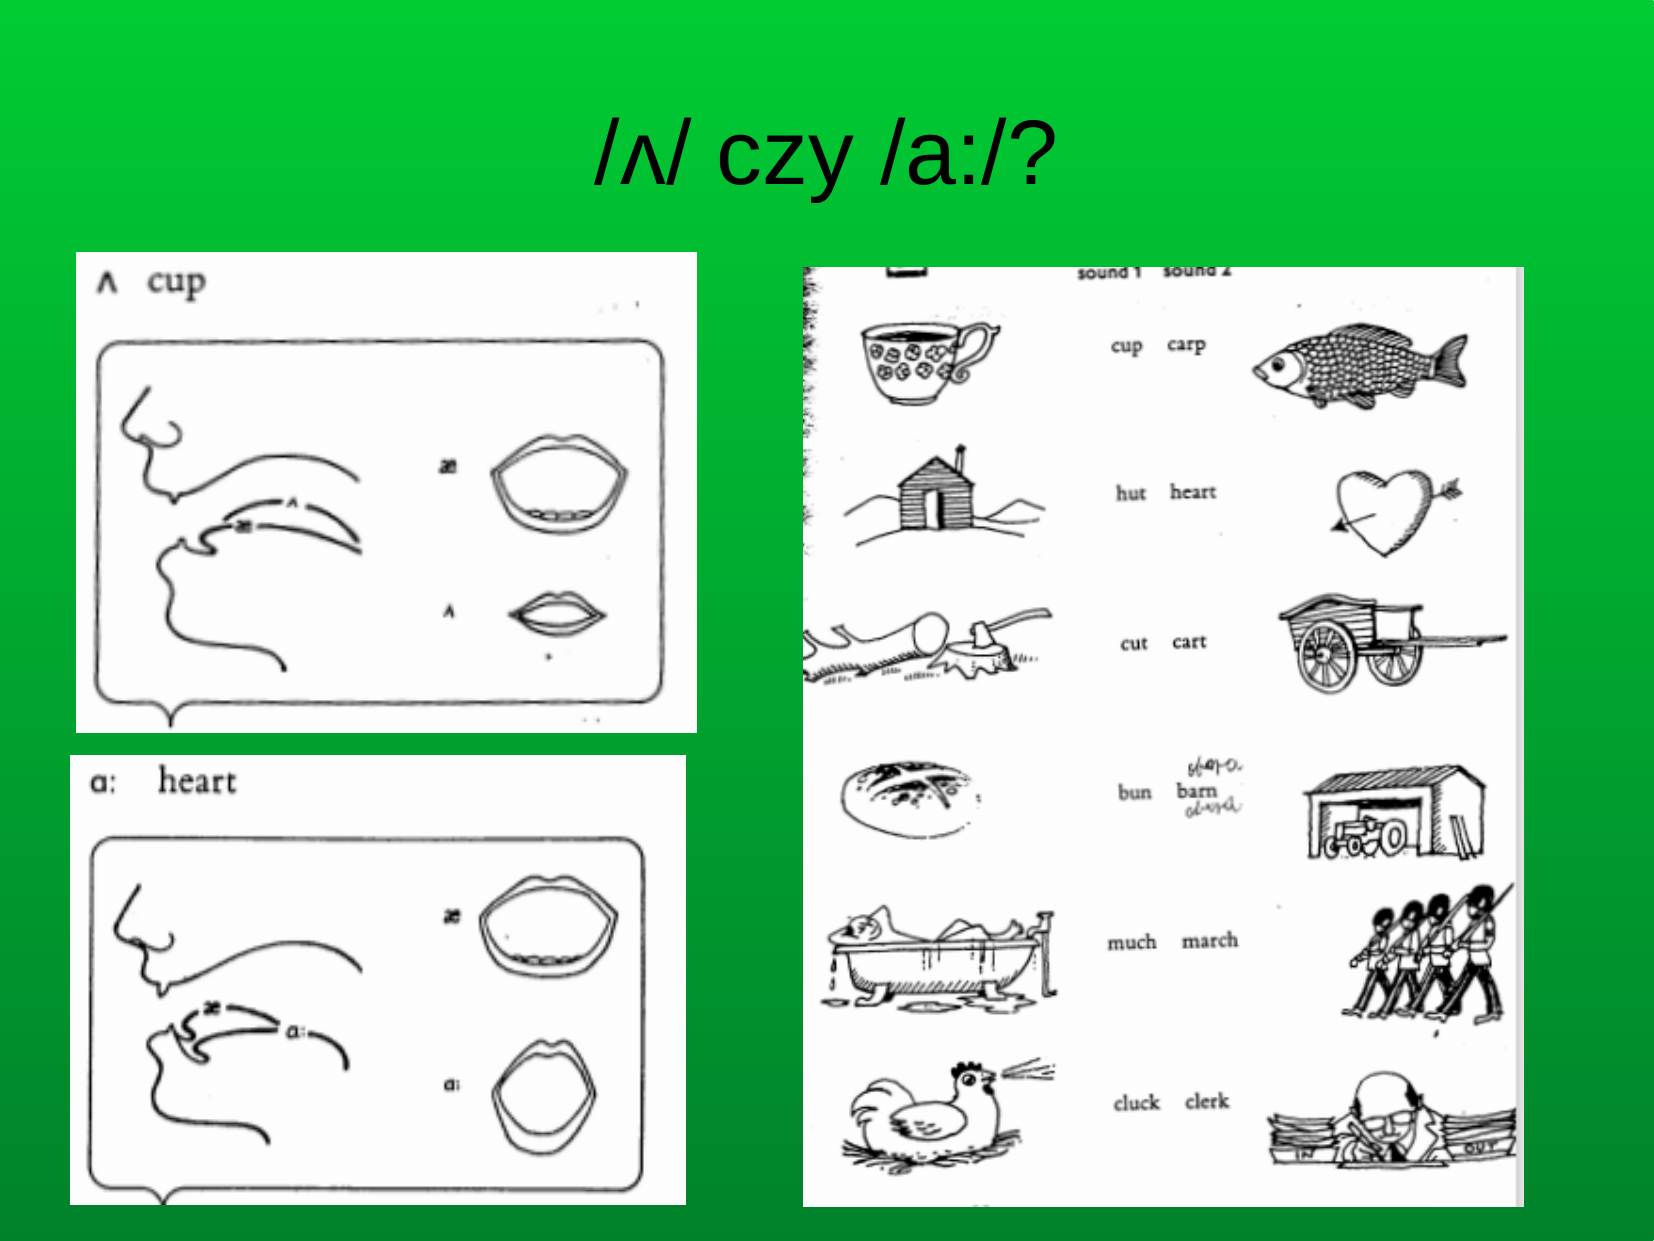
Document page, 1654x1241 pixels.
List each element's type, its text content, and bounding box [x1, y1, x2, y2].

picture [70, 755, 686, 1205]
title /ᴧ/ czy /a:/? [82, 49, 1571, 257]
picture [803, 267, 1524, 1207]
picture [76, 252, 697, 733]
